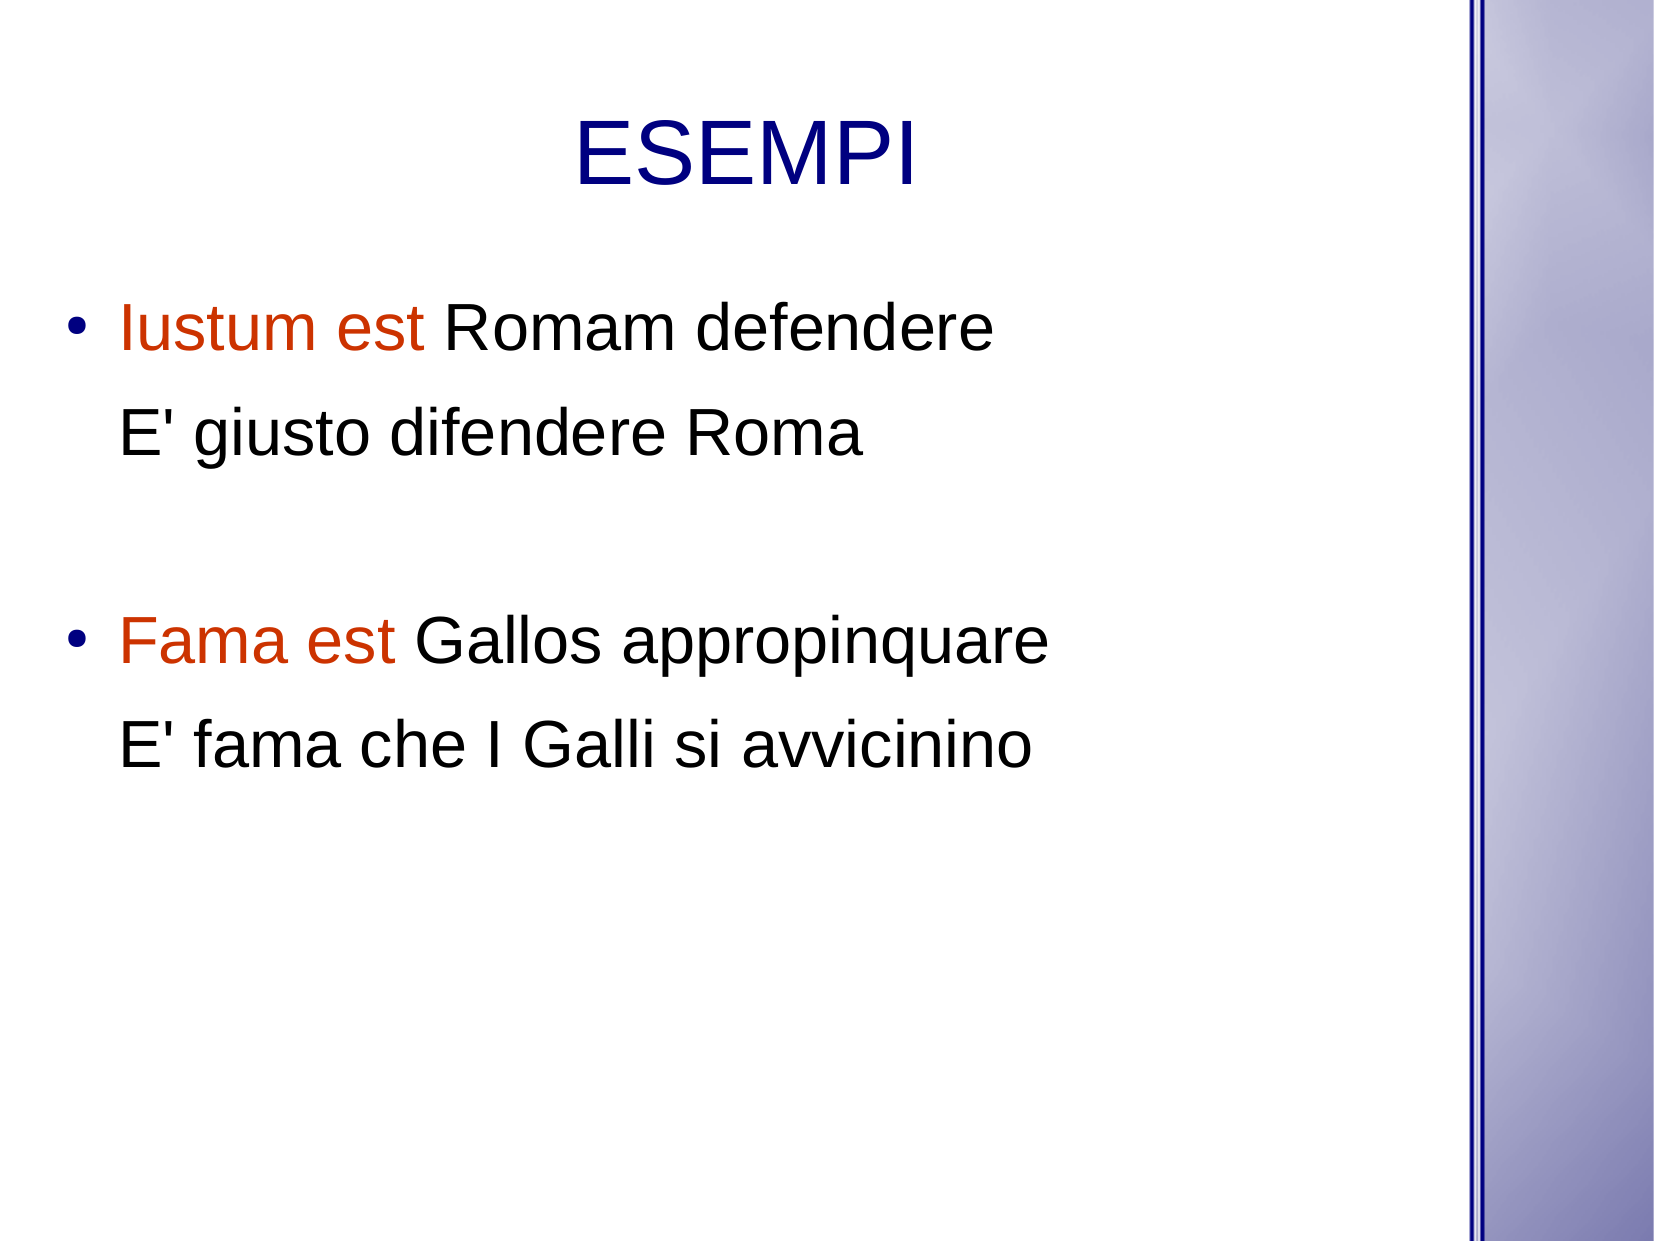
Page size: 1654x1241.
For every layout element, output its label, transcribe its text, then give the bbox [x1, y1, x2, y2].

picture [0, 0, 1654, 1241]
list Iustum est Romam defendere E' giusto difendere Roma Fama est Gallos appropinquare E' fama che I Galli si avvicinino [47, 290, 1447, 1109]
title ESEMPI [47, 49, 1447, 257]
